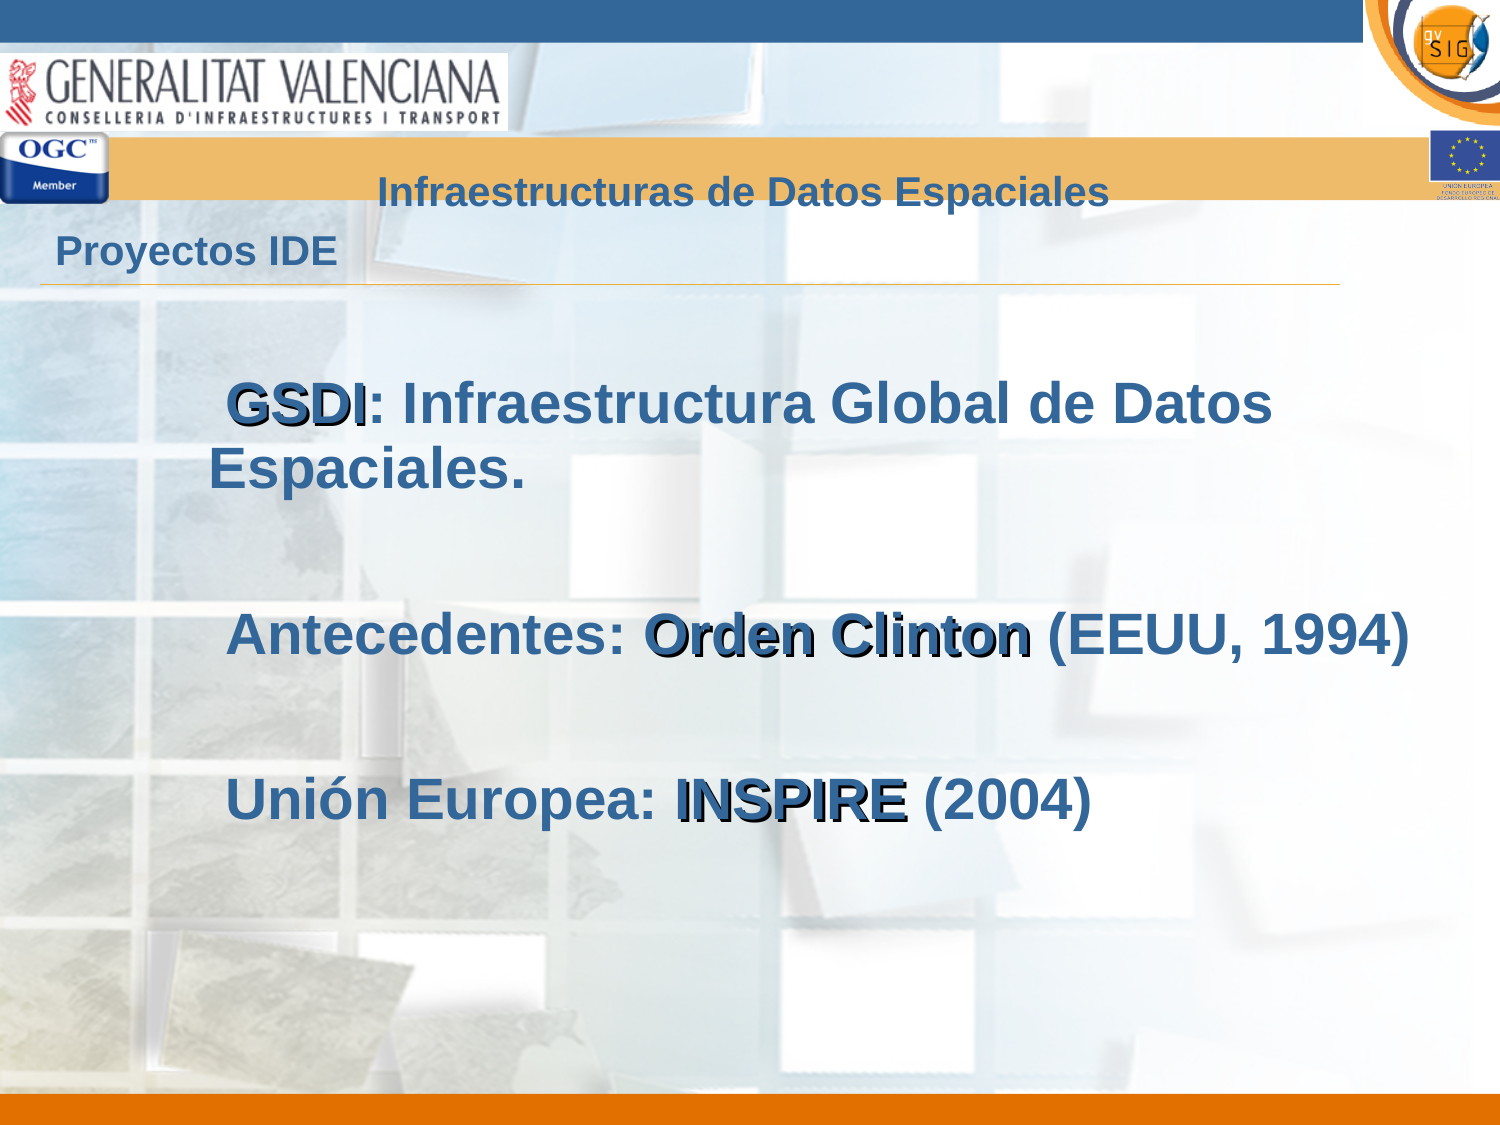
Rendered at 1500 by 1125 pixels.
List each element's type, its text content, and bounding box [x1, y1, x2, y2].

text_box Proyectos IDE [40, 222, 1196, 286]
picture [1363, 0, 1500, 127]
picture [0, 132, 109, 137]
text_box GSDI: Infraestructura Global de Datos Espaciales. Antecedentes: Orden Clinton (EEUU, 1994) Unión Europea: INSPIRE (2004) [133, 371, 1447, 926]
text_box Infraestructuras de Datos Espaciales [0, 137, 1488, 203]
picture [1429, 129, 1500, 200]
picture [0, 53, 508, 131]
